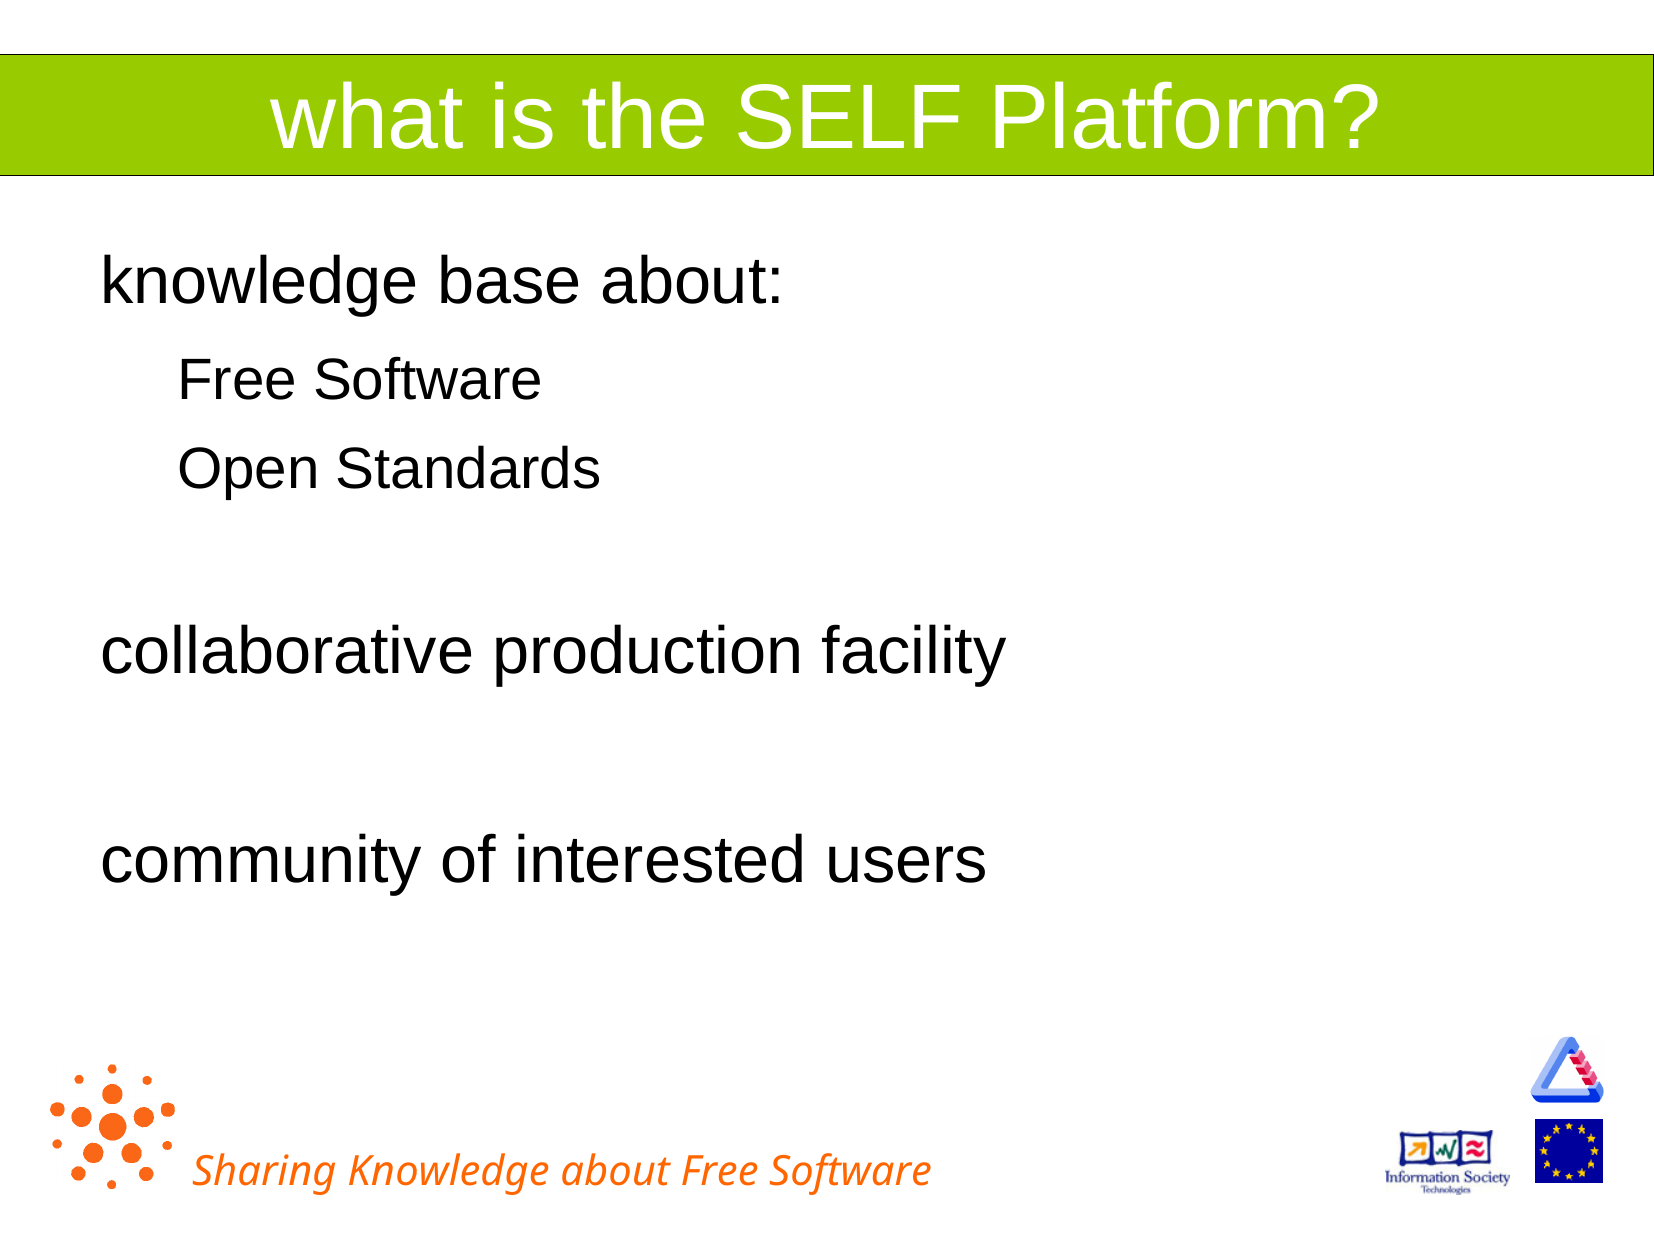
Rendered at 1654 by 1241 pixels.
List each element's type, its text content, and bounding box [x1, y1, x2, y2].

list knowledge base about: Free Software Open Standards collaborative production facility community of interested users [82, 242, 1571, 1062]
picture [50, 1064, 175, 1189]
picture [1535, 1119, 1603, 1183]
picture [1530, 1036, 1604, 1104]
picture [1385, 1130, 1510, 1195]
title what is the SELF Platform? [82, 48, 1571, 185]
